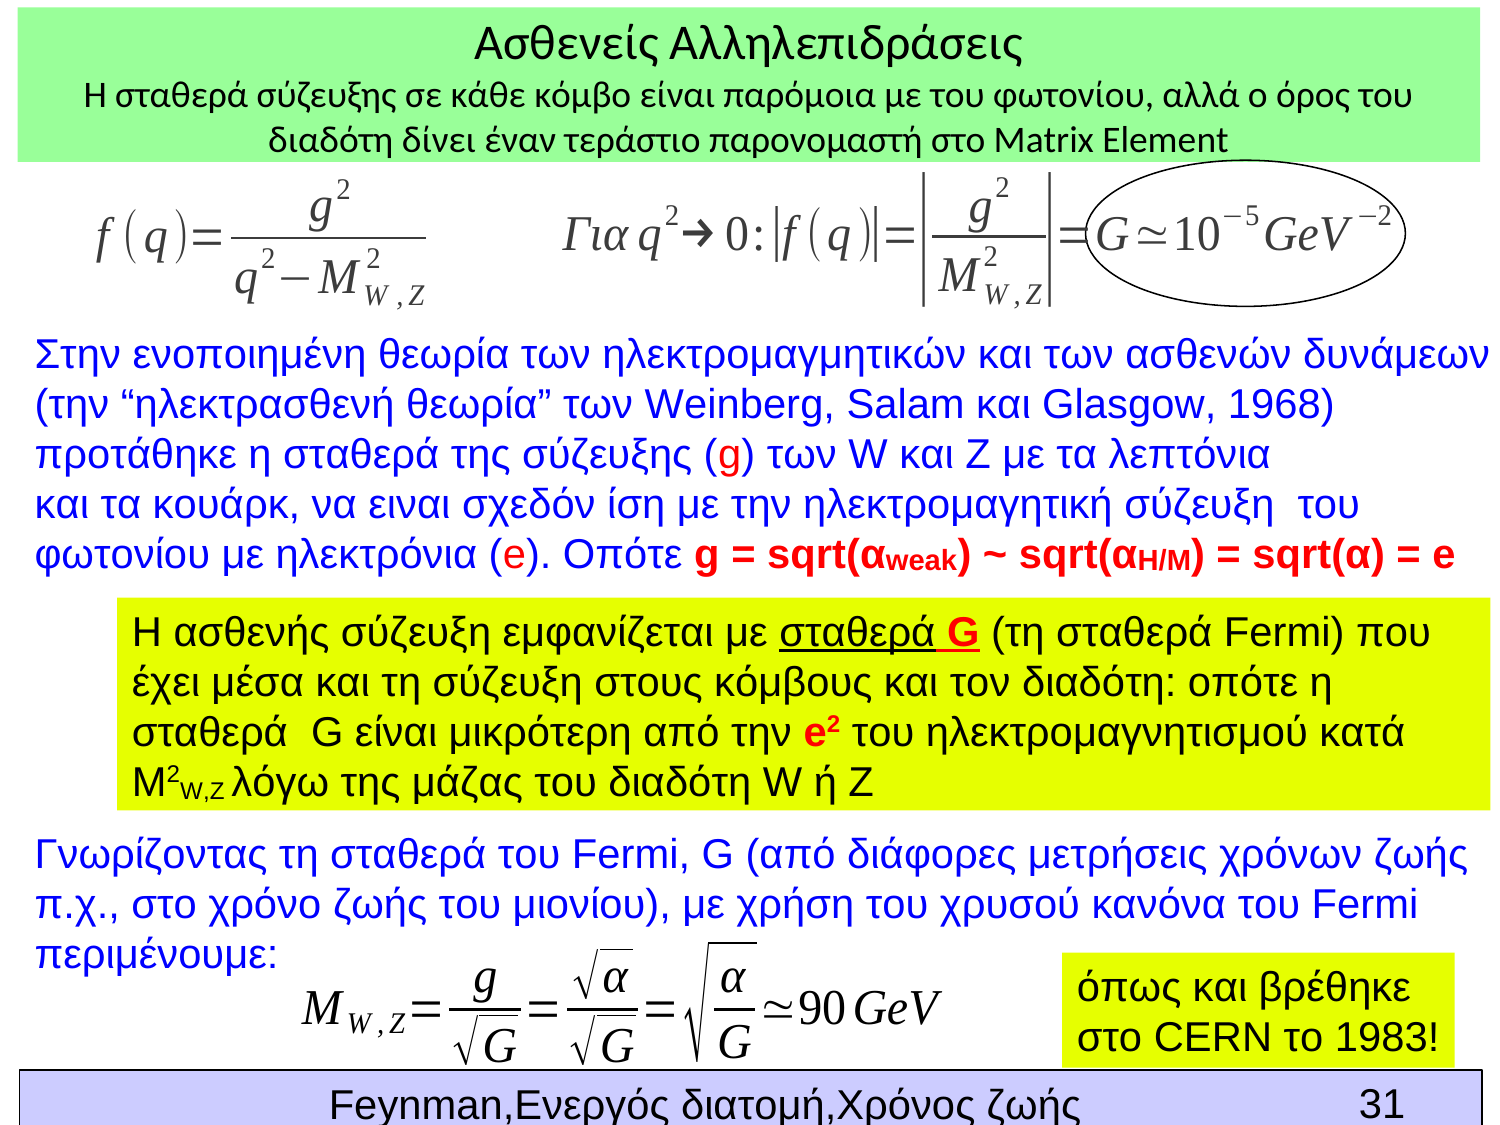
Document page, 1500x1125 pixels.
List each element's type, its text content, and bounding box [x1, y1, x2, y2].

chart [83, 171, 446, 311]
chart [547, 169, 1410, 310]
text_box όπως και βρέθηκε στο CERN το 1983! [1062, 952, 1455, 1068]
chart [286, 995, 963, 1074]
text_box Ασθενείς Αλληλεπιδράσεις H σταθερά σύζευξης σε κάθε κόμβο είναι παρόμοια με του φωτονίου, αλλά ο όρος του διαδότη δίνει έναν τεράστιο παρονομαστή στο Matrix Element [17, 7, 1481, 162]
text_box Στην ενοποιημένη θεωρία των ηλεκτρομαγμητικών και των ασθενών δυνάμεων (την “ηλεκτρασθενή θεωρία” των Weinberg, Salam και Glasgow, 1968) προτάθηκε η σταθερά της σύζευξης (g) των W και Ζ με τα λεπτόνια και τα κουάρκ, να ειναι σχεδόν ίση με την ηλεκτρομαγητική σύζευξη του φωτονίου με ηλεκτρόνια (e). Οπότε g = sqrt(αweak) ~ sqrt(αΗ/Μ) = sqrt(α) = e Γνωρίζοντας τη σταθερά του Fermi, G (από διάφορες μετρήσεις χρόνων ζωής π.χ., στο χρόνο ζωής του μιονίου), με χρήση του χρυσού κανόνα του Fermi περιμένουμε: [19, 319, 1500, 995]
